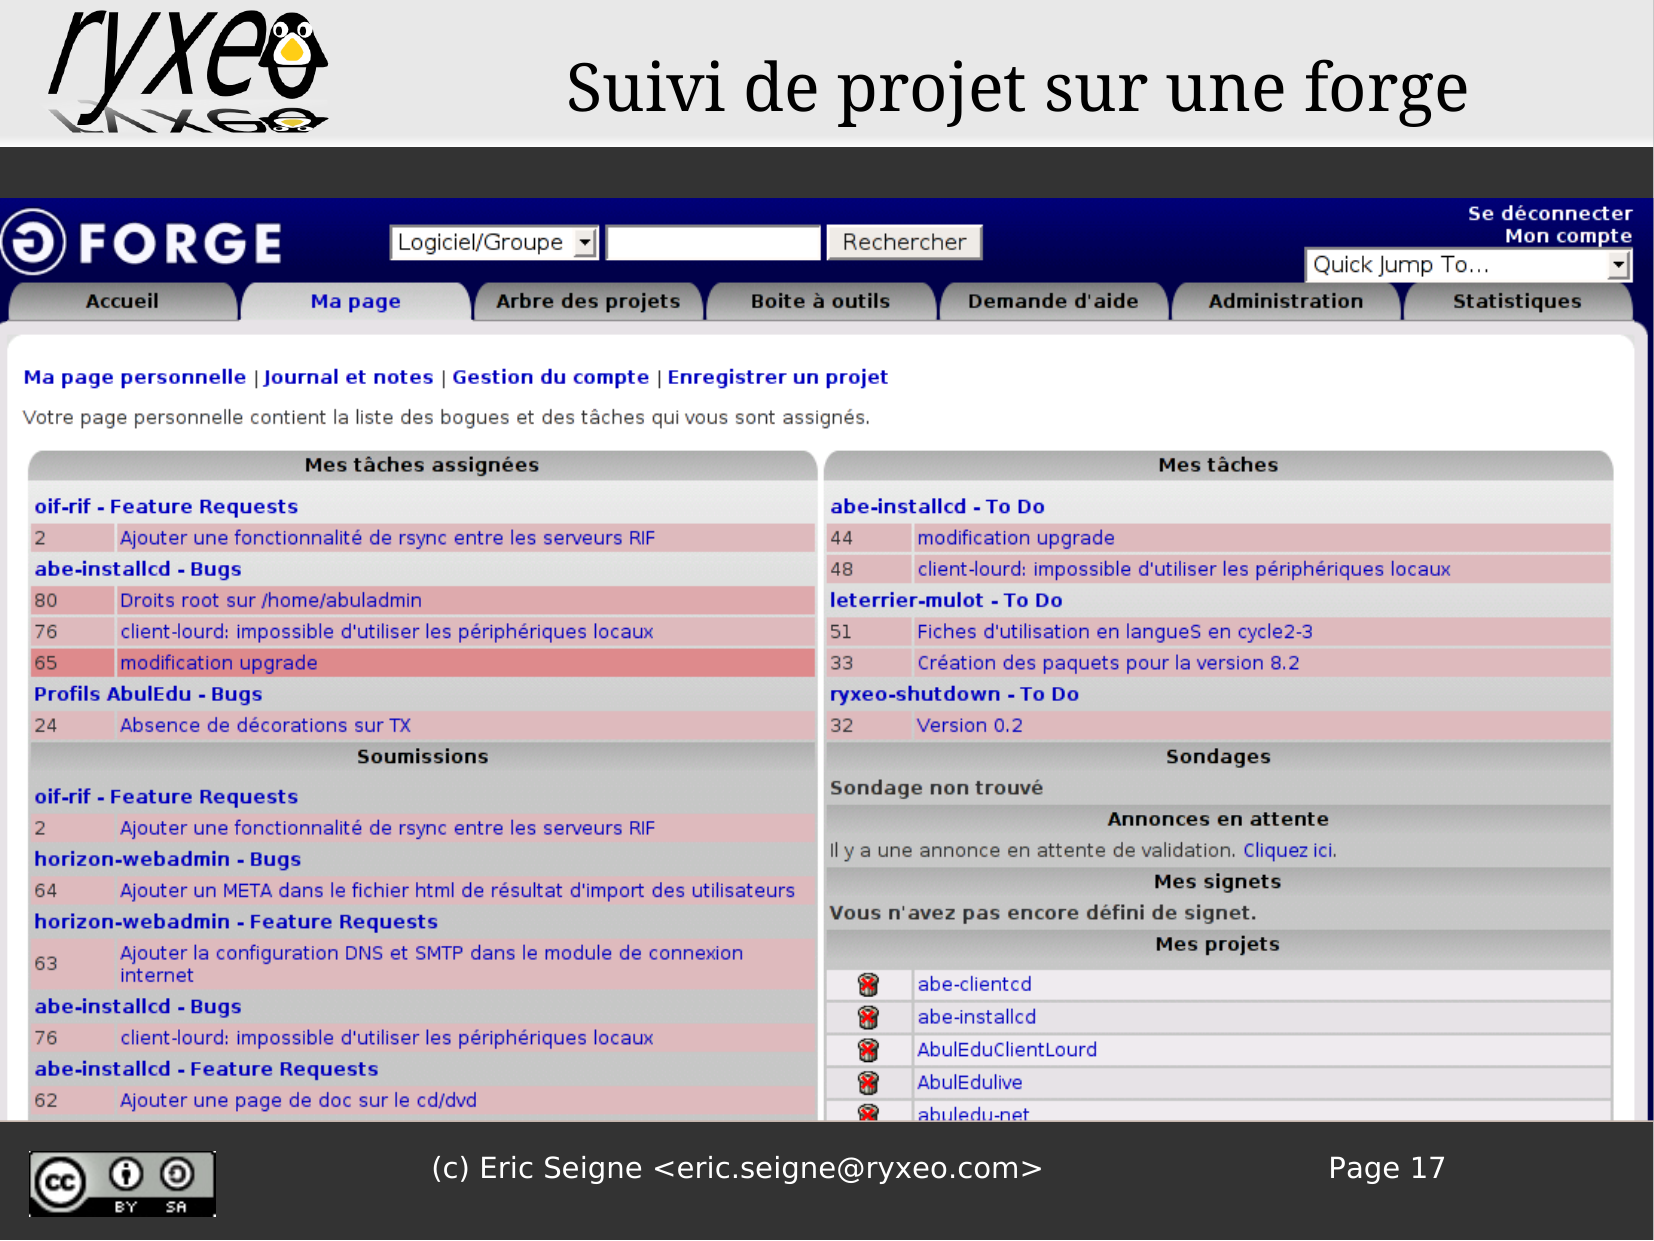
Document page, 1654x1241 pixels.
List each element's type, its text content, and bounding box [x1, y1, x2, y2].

picture [0, 198, 1654, 1123]
picture [29, 1151, 216, 1217]
title Suivi de projet sur une forge [442, 29, 1595, 142]
picture [0, 0, 1654, 147]
